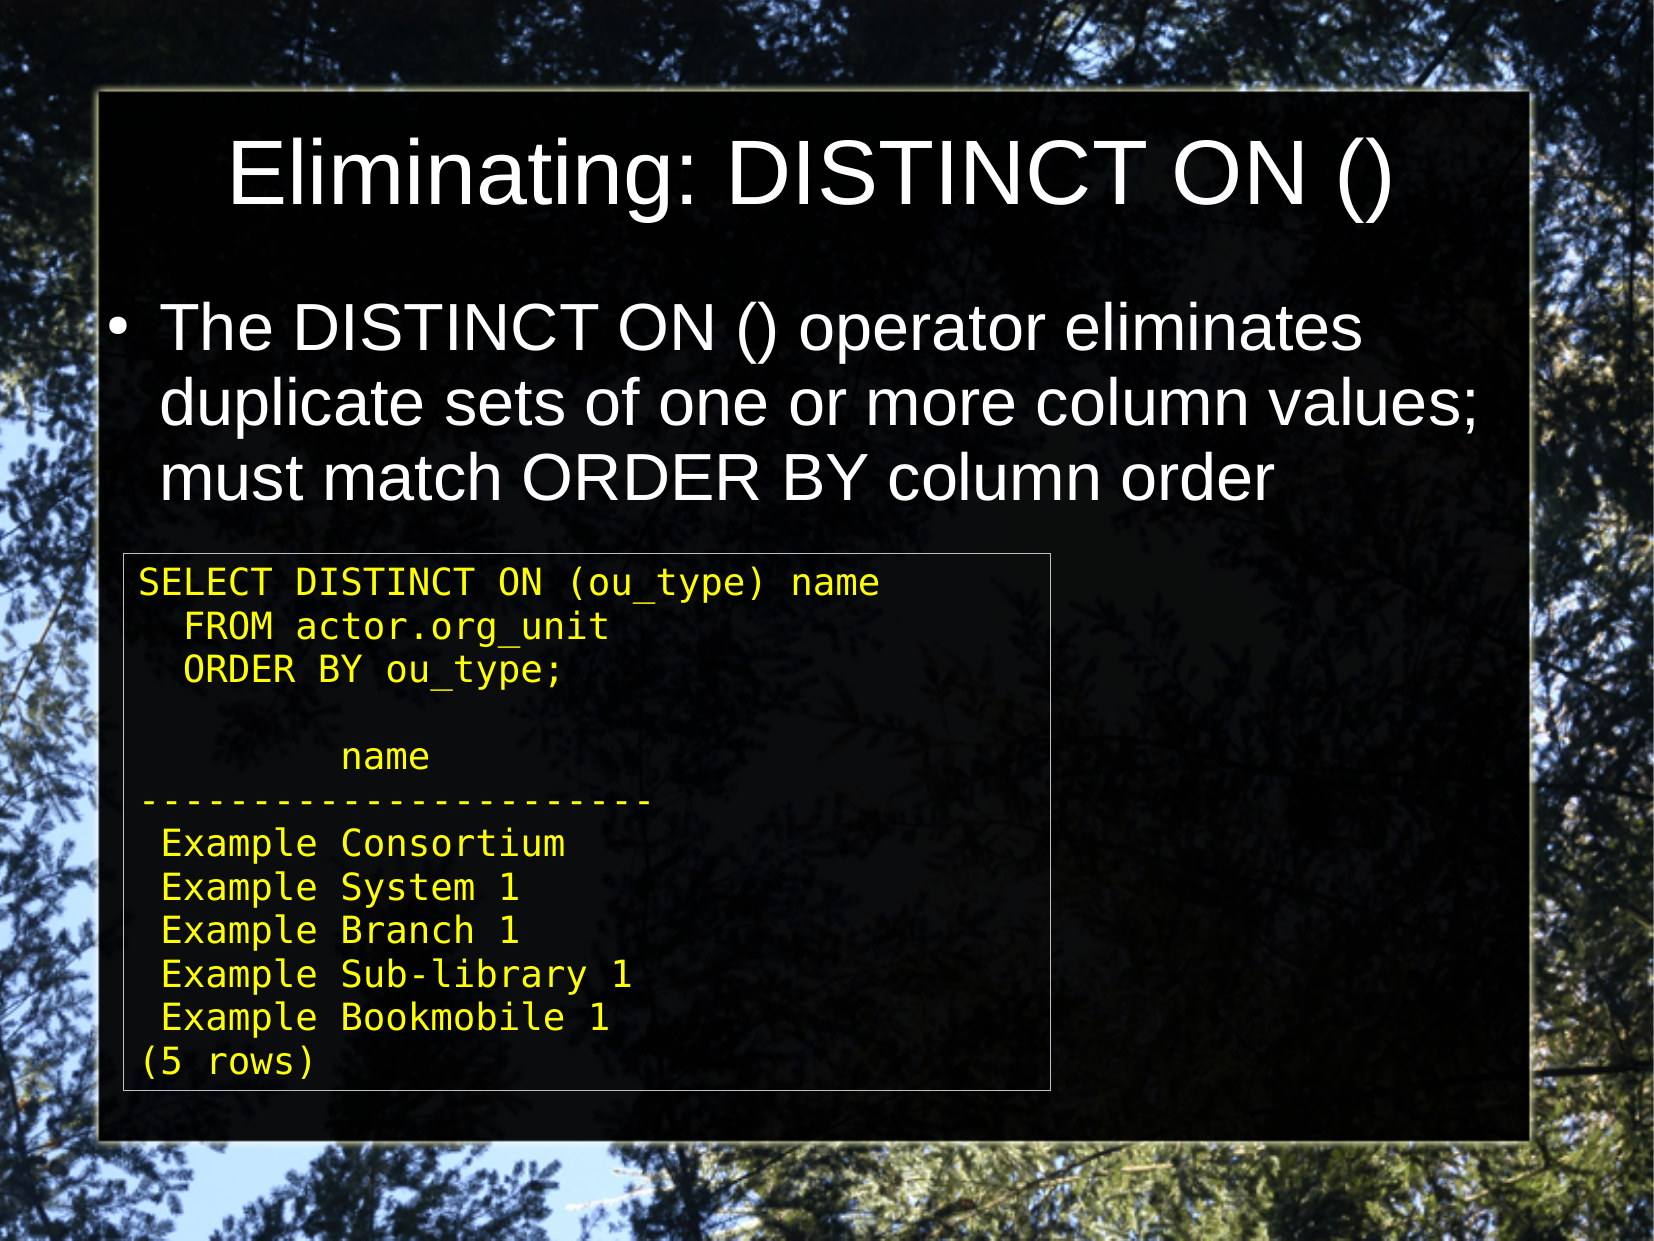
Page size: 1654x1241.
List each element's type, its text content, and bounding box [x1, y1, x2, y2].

picture [0, 0, 1654, 1241]
text_box SELECT DISTINCT ON (ou_type) name FROM actor.org_unit ORDER BY ou_type; name ----------------------- Example Consortium Example System 1 Example Branch 1 Example Sub-library 1 Example Bookmobile 1 (5 rows) [123, 553, 1051, 1091]
list The DISTINCT ON () operator eliminates duplicate sets of one or more column values; must match ORDER BY column order [88, 290, 1536, 1094]
title Eliminating: DISTINCT ON () [88, 95, 1536, 250]
